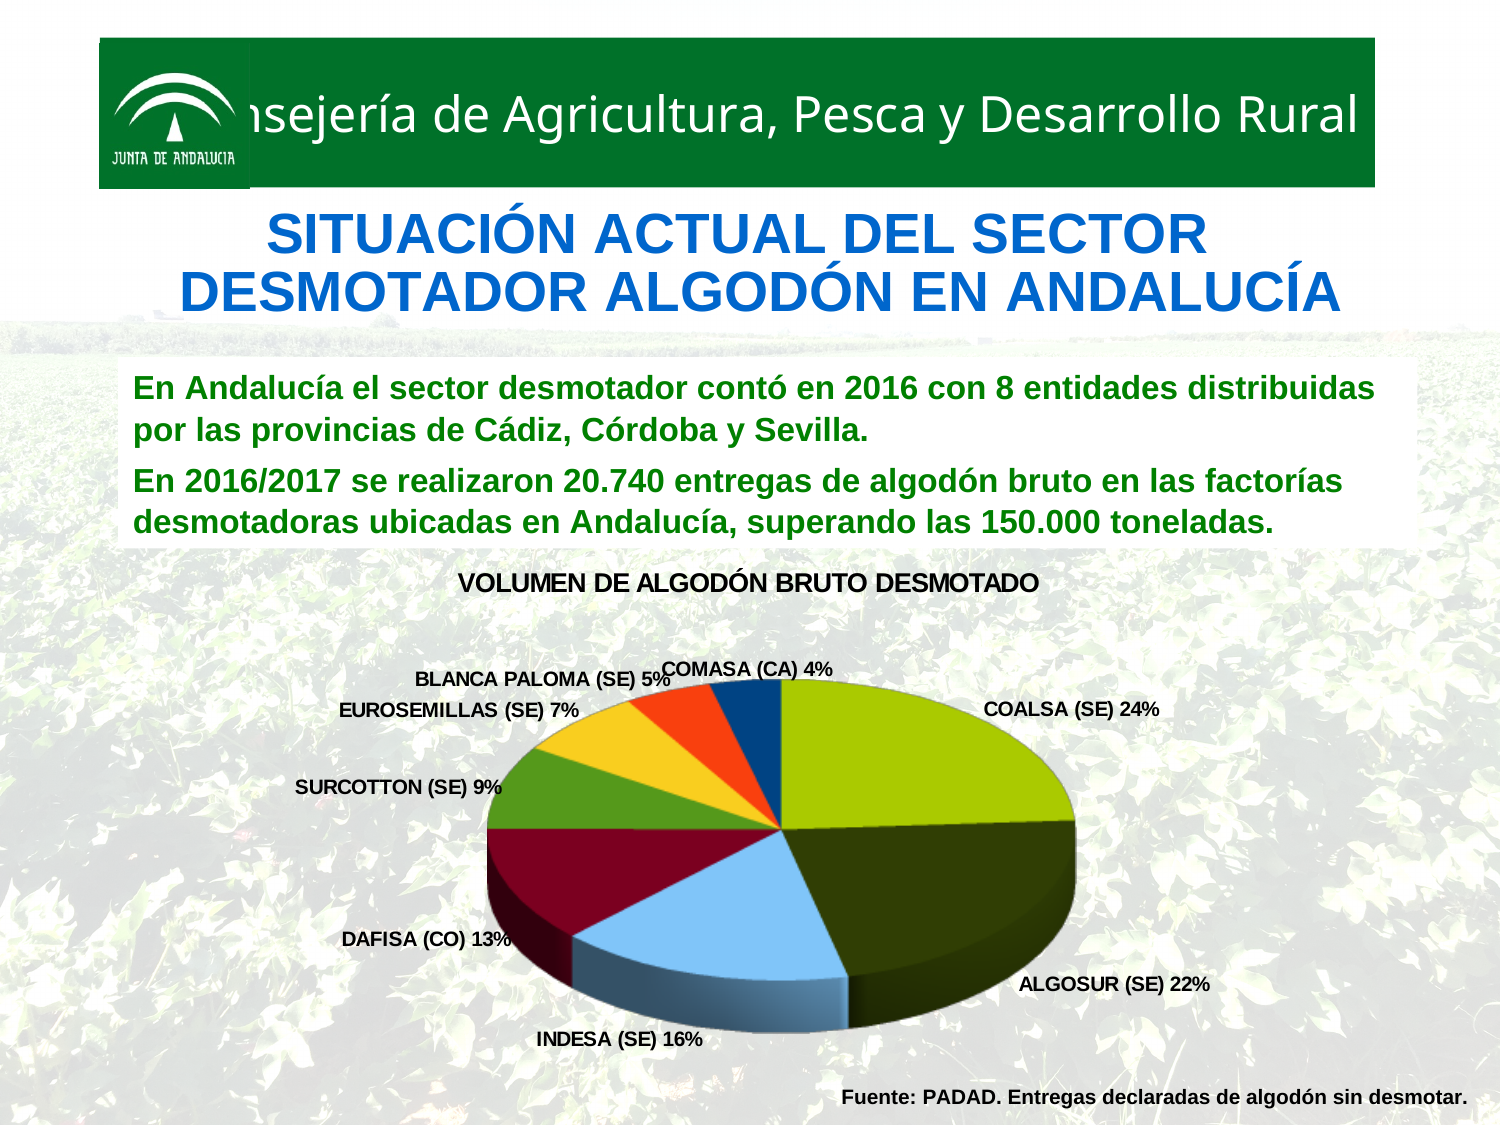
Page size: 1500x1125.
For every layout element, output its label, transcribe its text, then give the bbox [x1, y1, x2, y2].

text_box Fuente: PADAD. Entregas declaradas de algodón sin desmotar. [826, 1076, 1500, 1117]
title Consejería de Agricultura, Pesca y Desarrollo Rural [99, 37, 1375, 188]
list SITUACIÓN ACTUAL DEL SECTOR DESMOTADOR ALGODÓN EN ANDALUCÍA [99, 200, 1375, 367]
text_box En Andalucía el sector desmotador contó en 2016 con 8 entidades distribuidas por las provincias de Cádiz, Córdoba y Sevilla. En 2016/2017 se realizaron 20.740 entregas de algodón bruto en las factorías desmotadoras ubicadas en Andalucía, superando las 150.000 toneladas. [118, 357, 1418, 549]
picture [0, 0, 1500, 1125]
